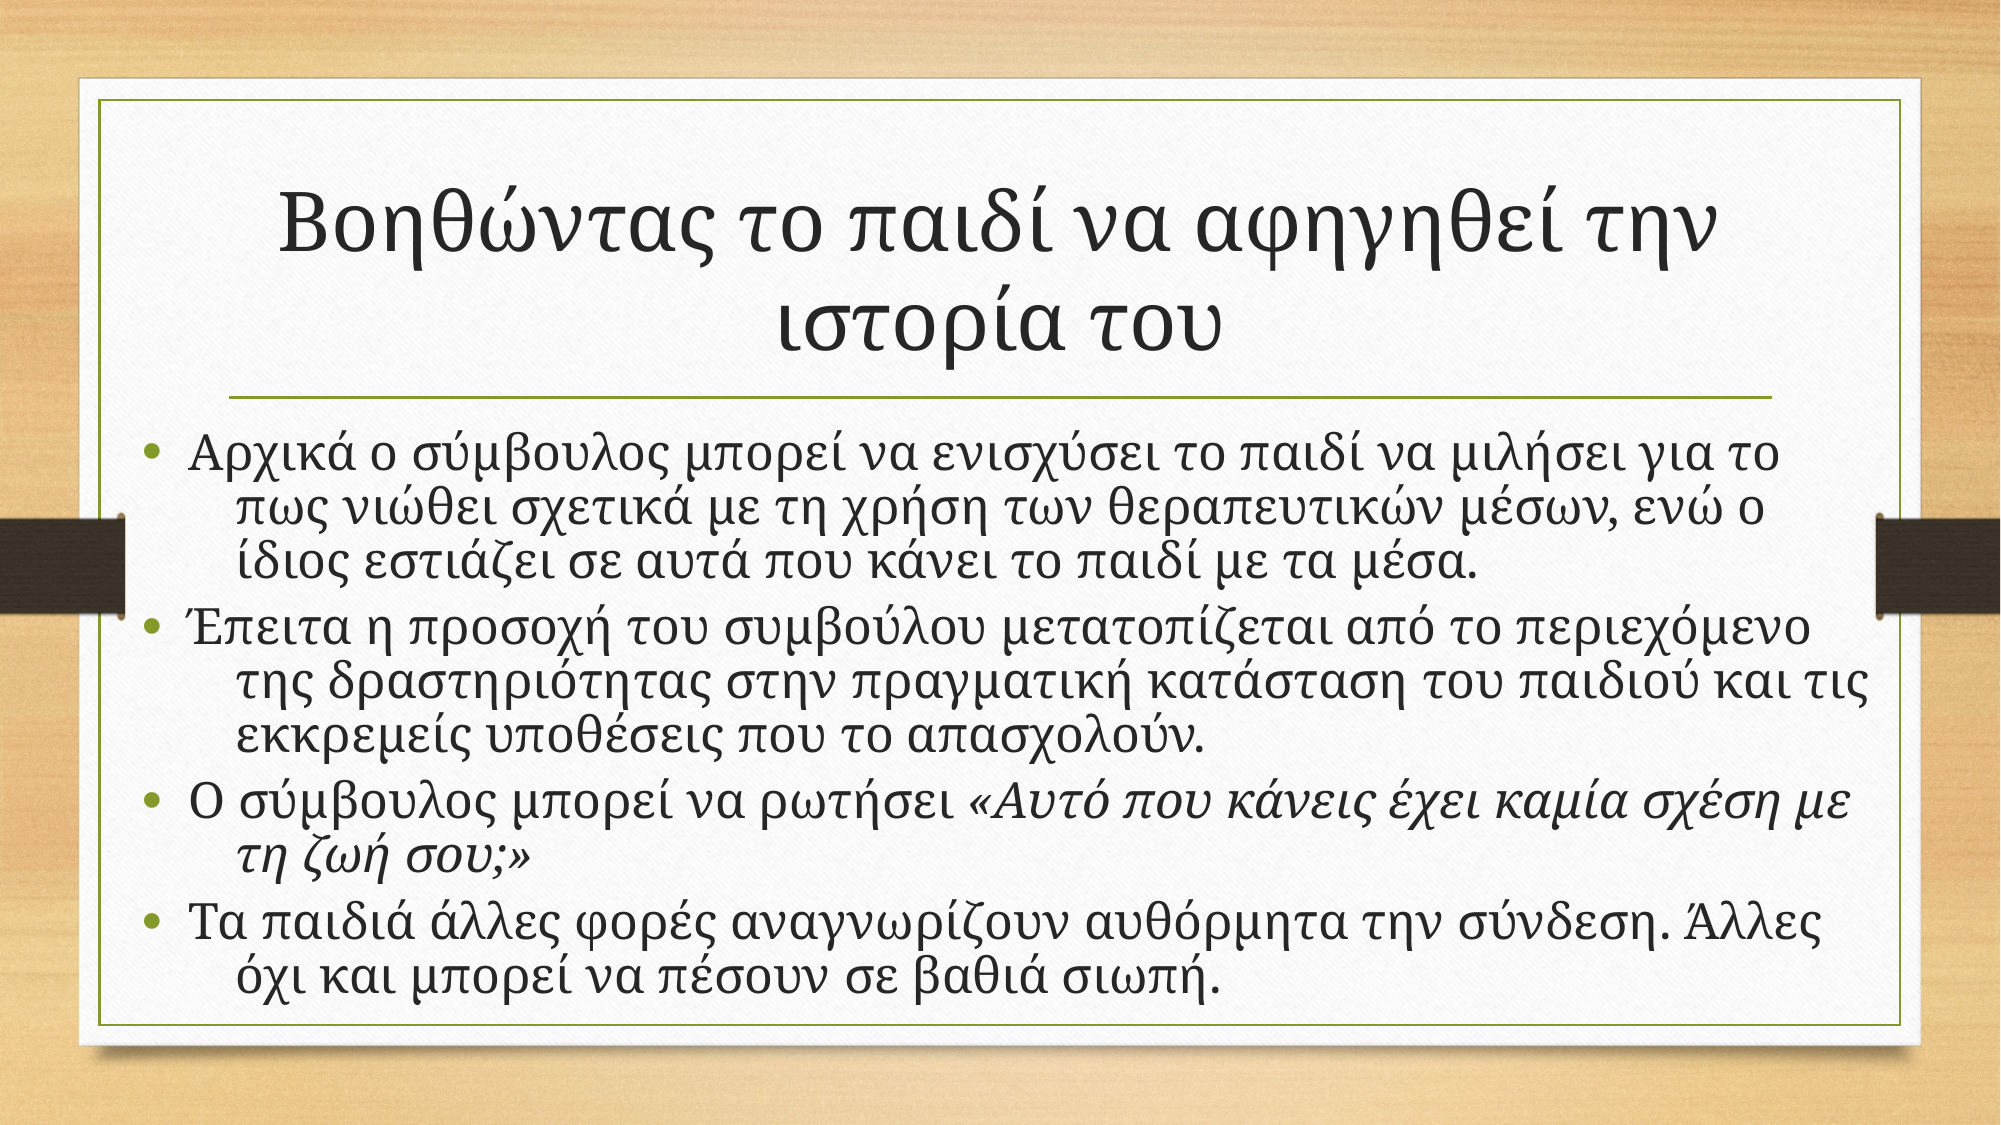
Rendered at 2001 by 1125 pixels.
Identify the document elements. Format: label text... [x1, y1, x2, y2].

list Αρχικά ο σύμβουλος μπορεί να ενισχύσει το παιδί να μιλήσει για το πως νιώθει σχετικά με τη χρήση των θεραπευτικών μέσων, ενώ ο ίδιος εστιάζει σε αυτά που κάνει το παιδί με τα μέσα. Έπειτα η προσοχή του συμβούλου μετατοπίζεται από το περιεχόμενο της δραστηριότητας στην πραγματική κατάσταση του παιδιού και τις εκκρεμείς υποθέσεις που το απασχολούν. Ο σύμβουλος μπορεί να ρωτήσει «Αυτό που κάνεις έχει καμία σχέση με τη ζωή σου;» Τα παιδιά άλλες φορές αναγνωρίζουν αυθόρμητα την σύνδεση. Άλλες όχι και μπορεί να πέσουν σε βαθιά σιωπή. [126, 419, 1900, 1013]
title Βοηθώντας το παιδί να αφηγηθεί την ιστορία του [212, 161, 1788, 376]
